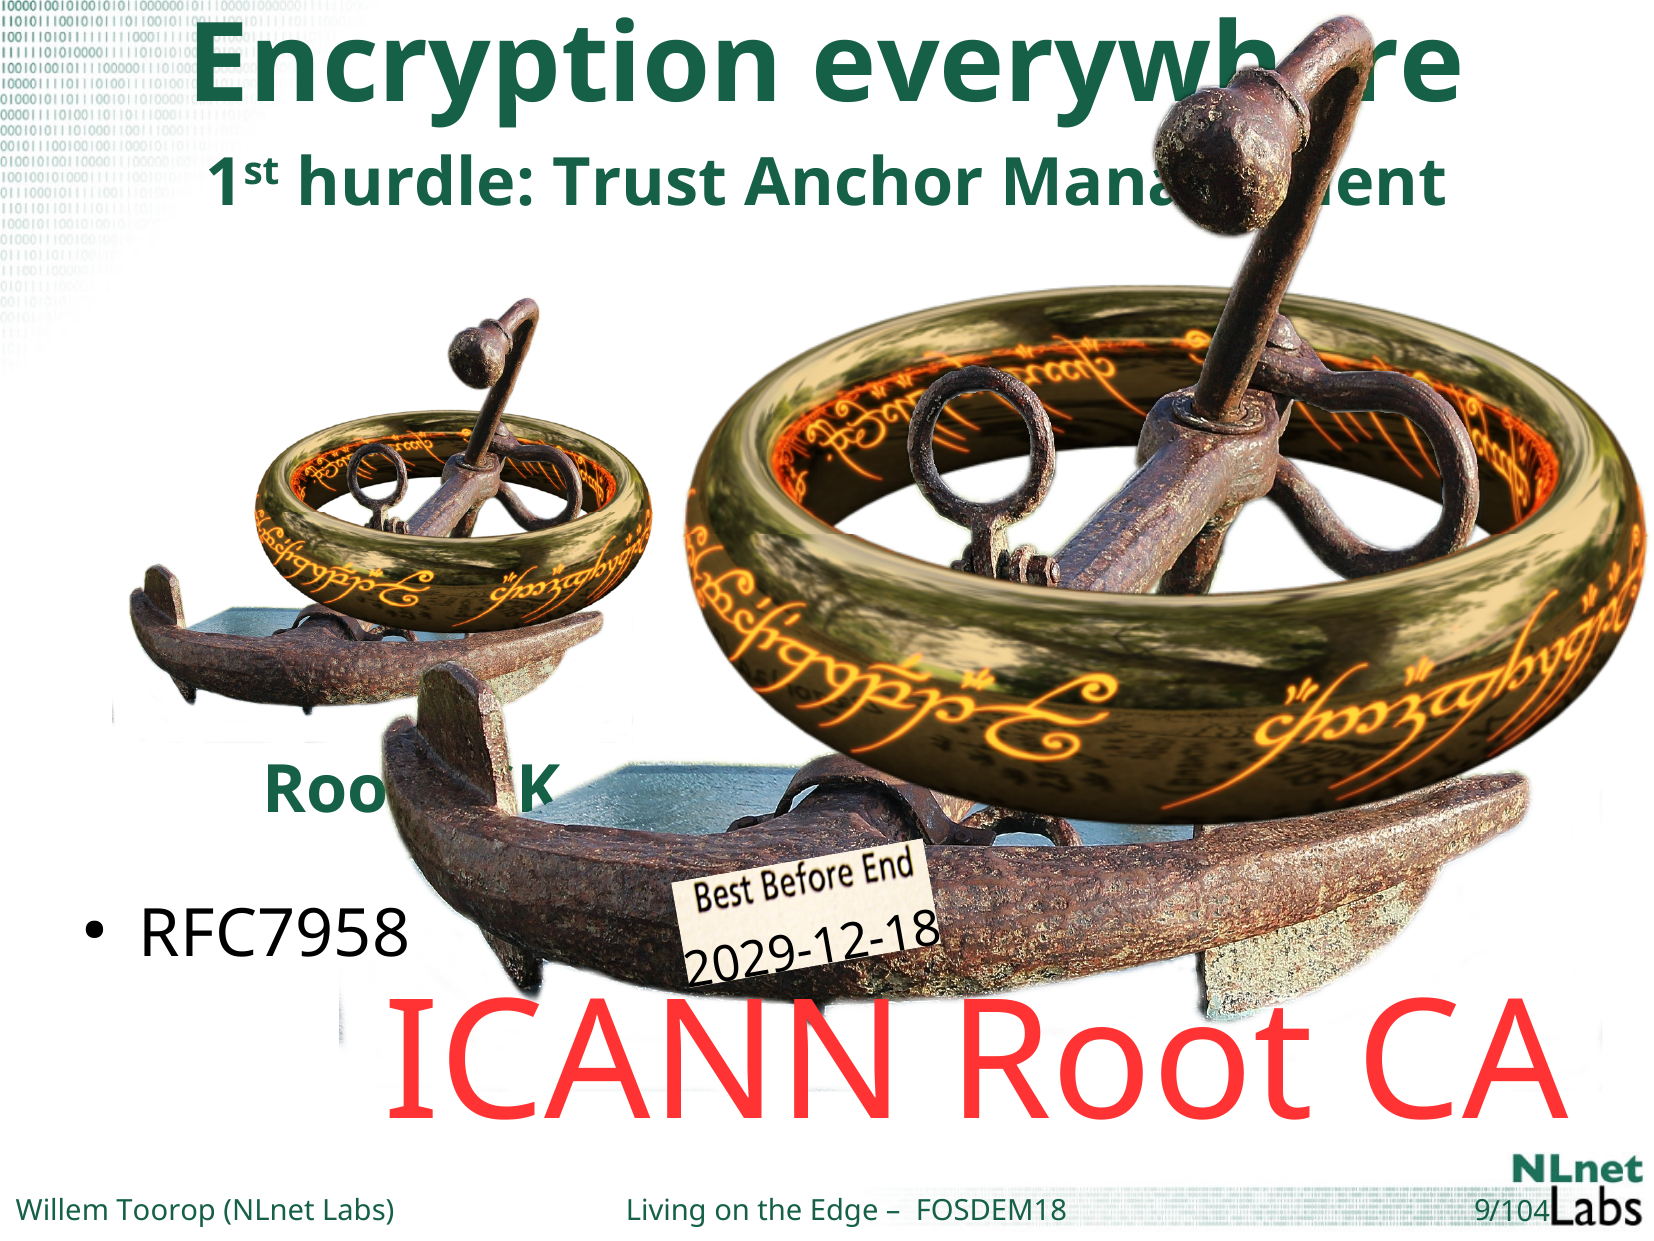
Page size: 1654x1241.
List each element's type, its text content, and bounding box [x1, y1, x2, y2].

picture [0, 0, 1654, 988]
list RFC7958 [82, 885, 1654, 1216]
text_box ICANN Root CA [299, 943, 1654, 1165]
title Encryption everywhere 1st hurdle: Trust Anchor Management [0, 0, 339, 255]
picture [854, 1216, 1644, 1239]
text_box Root KSK [216, 743, 339, 829]
